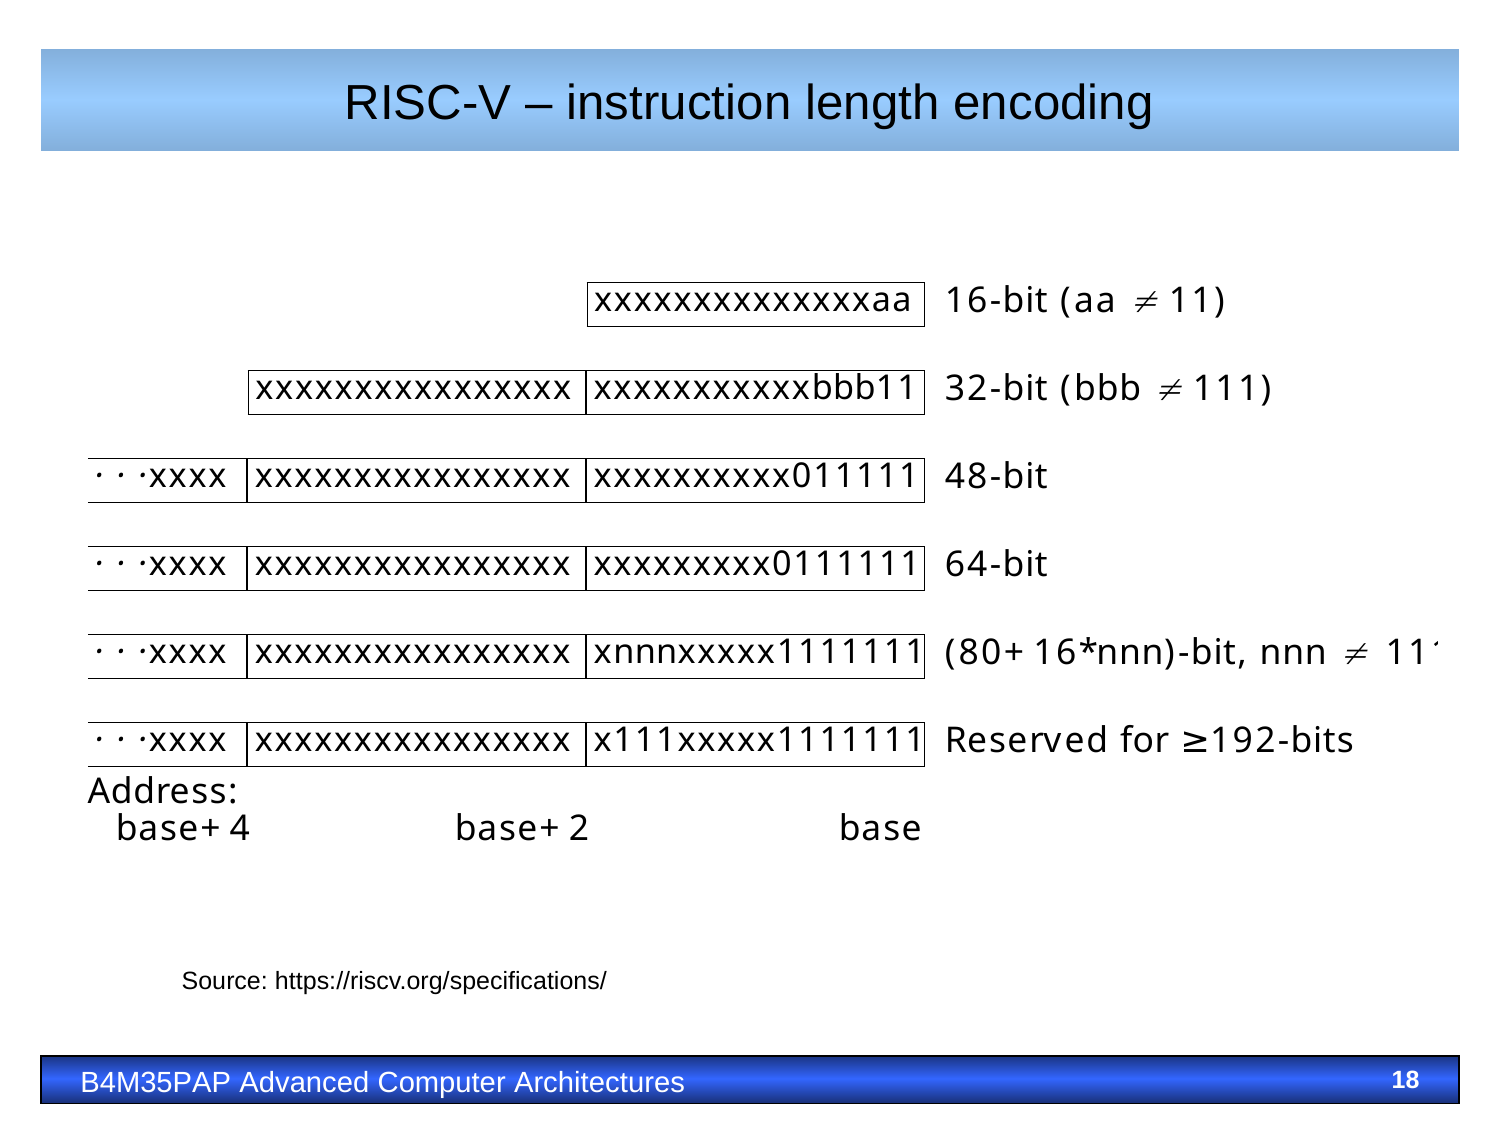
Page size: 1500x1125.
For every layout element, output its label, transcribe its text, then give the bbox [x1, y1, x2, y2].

chart [63, 266, 1438, 860]
text_box Source: https://riscv.org/specifications/ [166, 959, 623, 1002]
title RISC-V – instruction length encoding [41, 49, 1459, 151]
